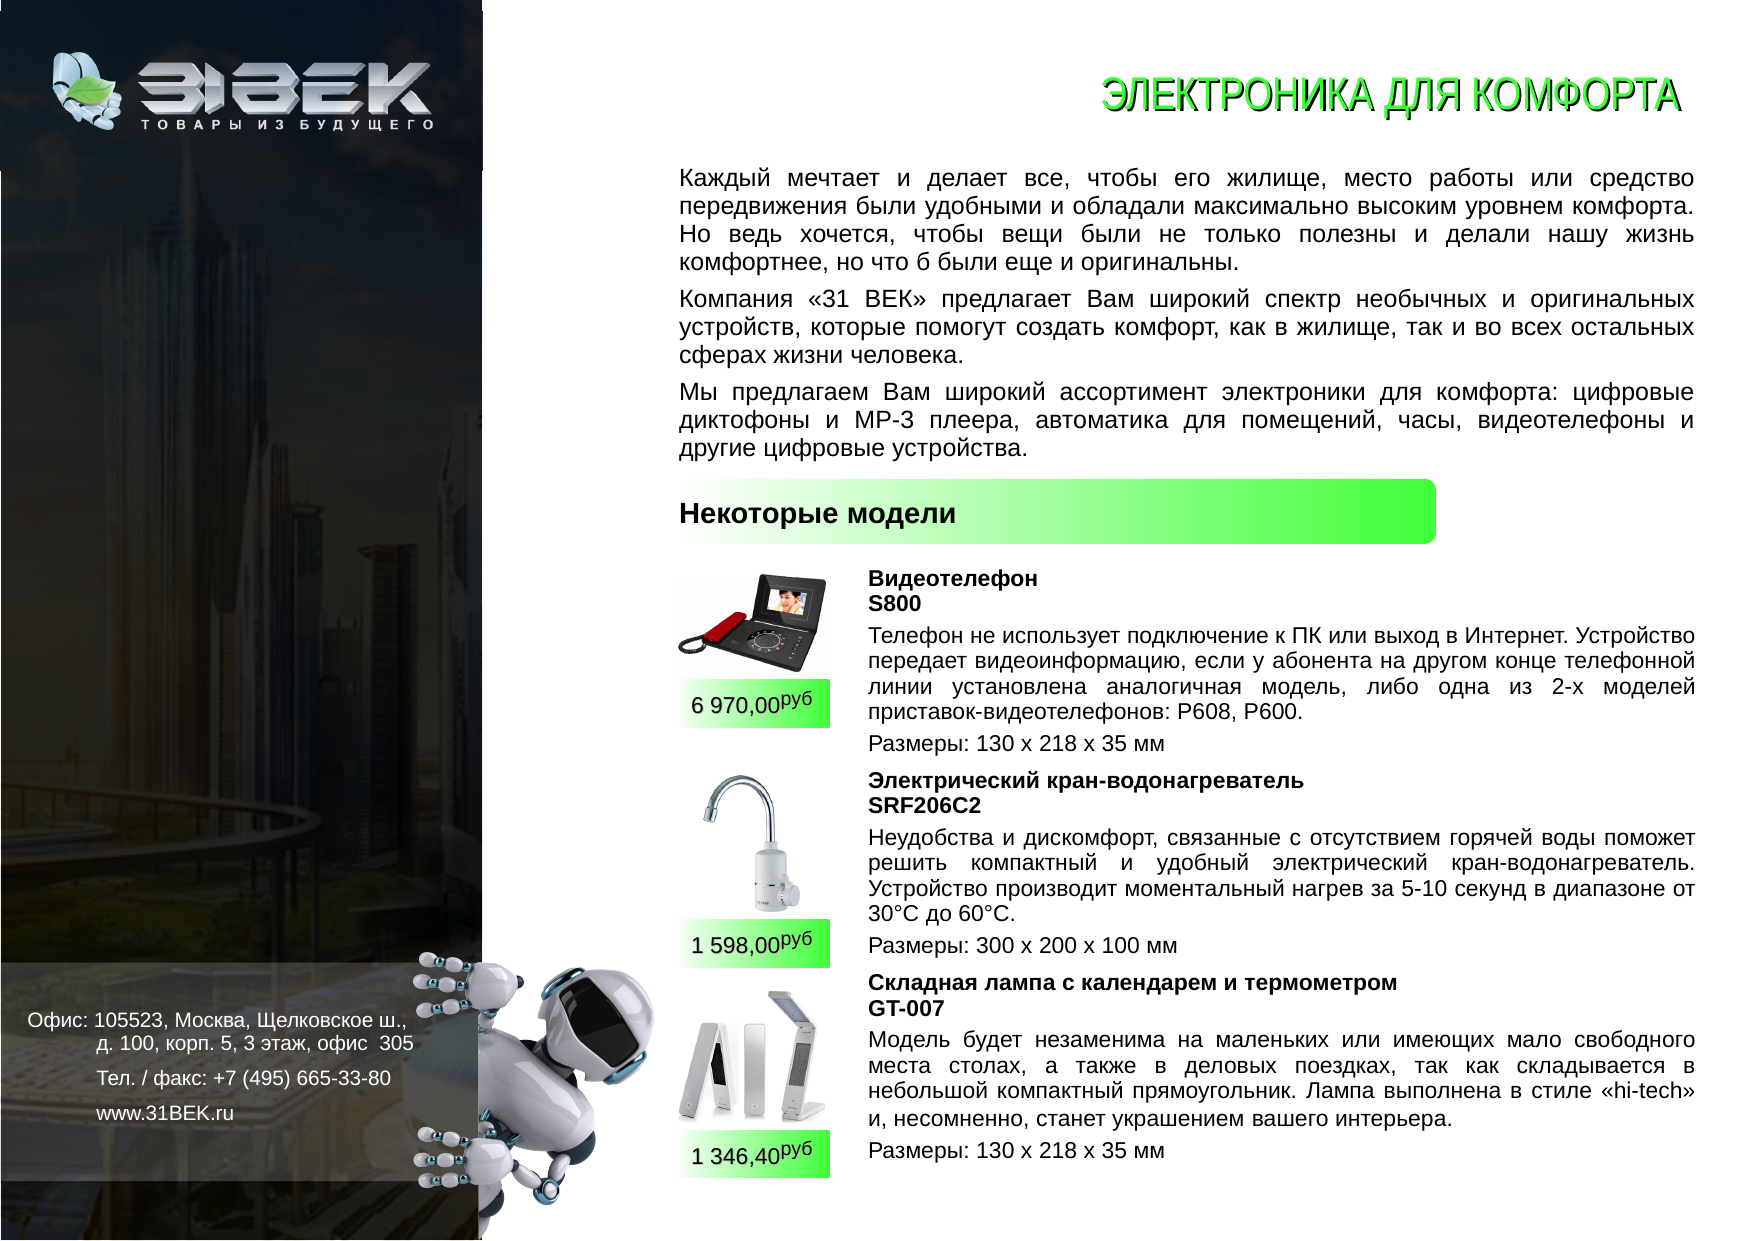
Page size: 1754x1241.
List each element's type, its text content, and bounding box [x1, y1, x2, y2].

text_box ЭЛЕКТРОНИКА ДЛЯ КОМФОРТА [679, 59, 1695, 112]
text_box 1 598,00руб [674, 919, 830, 968]
text_box 6 970,00руб [674, 679, 830, 728]
picture [677, 574, 826, 672]
text_box 1 346,40руб [674, 1130, 830, 1178]
picture [0, 0, 655, 1241]
picture [677, 990, 826, 1123]
text_box Каждый мечтает и делает все, чтобы его жилище, место работы или средство передвижения были удобными и обладали максимально высоким уровнем комфорта. Но ведь хочется, чтобы вещи были не только полезны и делали нашу жизнь комфортнее, но что б были еще и оригинальны. Компания «31 ВЕК» предлагает Вам широкий спектр необычных и оригинальных устройств, которые помогут создать комфорт, как в жилище, так и во всех остальных сферах жизни человека. Мы предлагаем Вам широкий ассортимент электроники для комфорта: цифровые диктофоны и MP-3 плеера, автоматика для помещений, часы, видеотелефоны и другие цифровые устройства. Некоторые модели Видеотелефон S800 Телефон не использует подключение к ПК или выход в Интернет. Устройство передает видеоинформацию, если у абонента на другом конце телефонной линии установлена аналогичная модель, либо одна из 2-х моделей приставок-видеотелефонов: Р608, P600. Размеры: 130 х 218 х 35 мм Электрический кран-водонагреватель SRF206C2 Неудобства и дискомфорт, связанные с отсутствием горячей воды поможет решить компактный и удобный электрический кран-водонагреватель. Устройство производит моментальный нагрев за 5-10 секунд в диапазоне от 30°С до 60°С. Размеры: 300 х 200 х 100 мм Складная лампа с календарем и термометром GT-007 Модель будет незаменима на маленьких или имеющих мало свободного места столах, а также в деловых поездках, так как складывается в небольшой компактный прямоугольник. Лампа выполнена в стиле «hi-tech» и, несомненно, станет украшением вашего интерьера. Размеры: 130 х 218 х 35 мм [679, 164, 1697, 1182]
picture [703, 775, 800, 912]
text_box Офис: 105523, Москва, Щелковское ш., д. 100, корп. 5, 3 этаж, офис 305 Тел. / факс: +7 (495) 665-33-80 www.31BEK.ru [0, 1001, 445, 1155]
